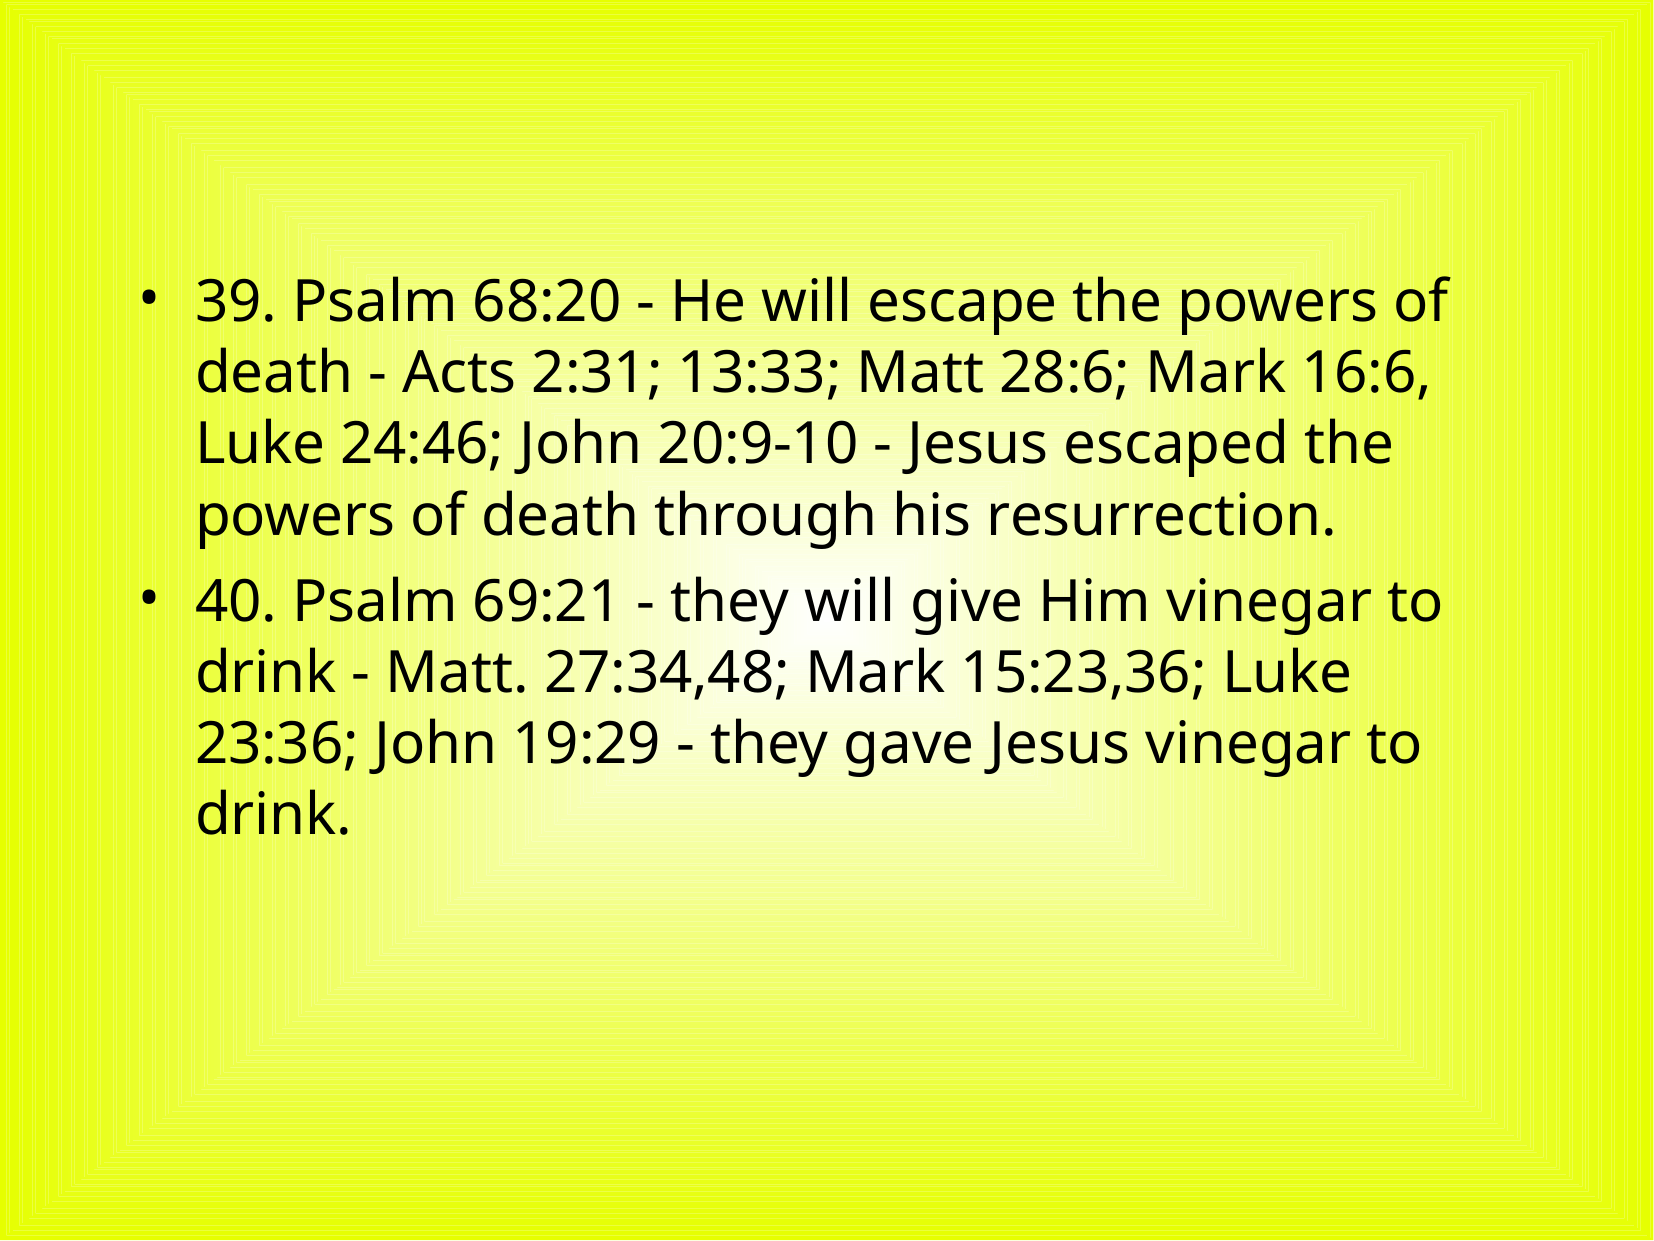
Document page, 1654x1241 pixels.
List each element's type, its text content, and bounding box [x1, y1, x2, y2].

list 39. Psalm 68:20 - He will escape the powers of death - Acts 2:31; 13:33; Matt 28:6; Mark 16:6, Luke 24:46; John 20:9-10 - Jesus escaped the powers of death through his resurrection. 40. Psalm 69:21 - they will give Him vinegar to drink - Matt. 27:34,48; Mark 15:23,36; Luke 23:36; John 19:29 - they gave Jesus vinegar to drink. [124, 256, 1530, 1241]
